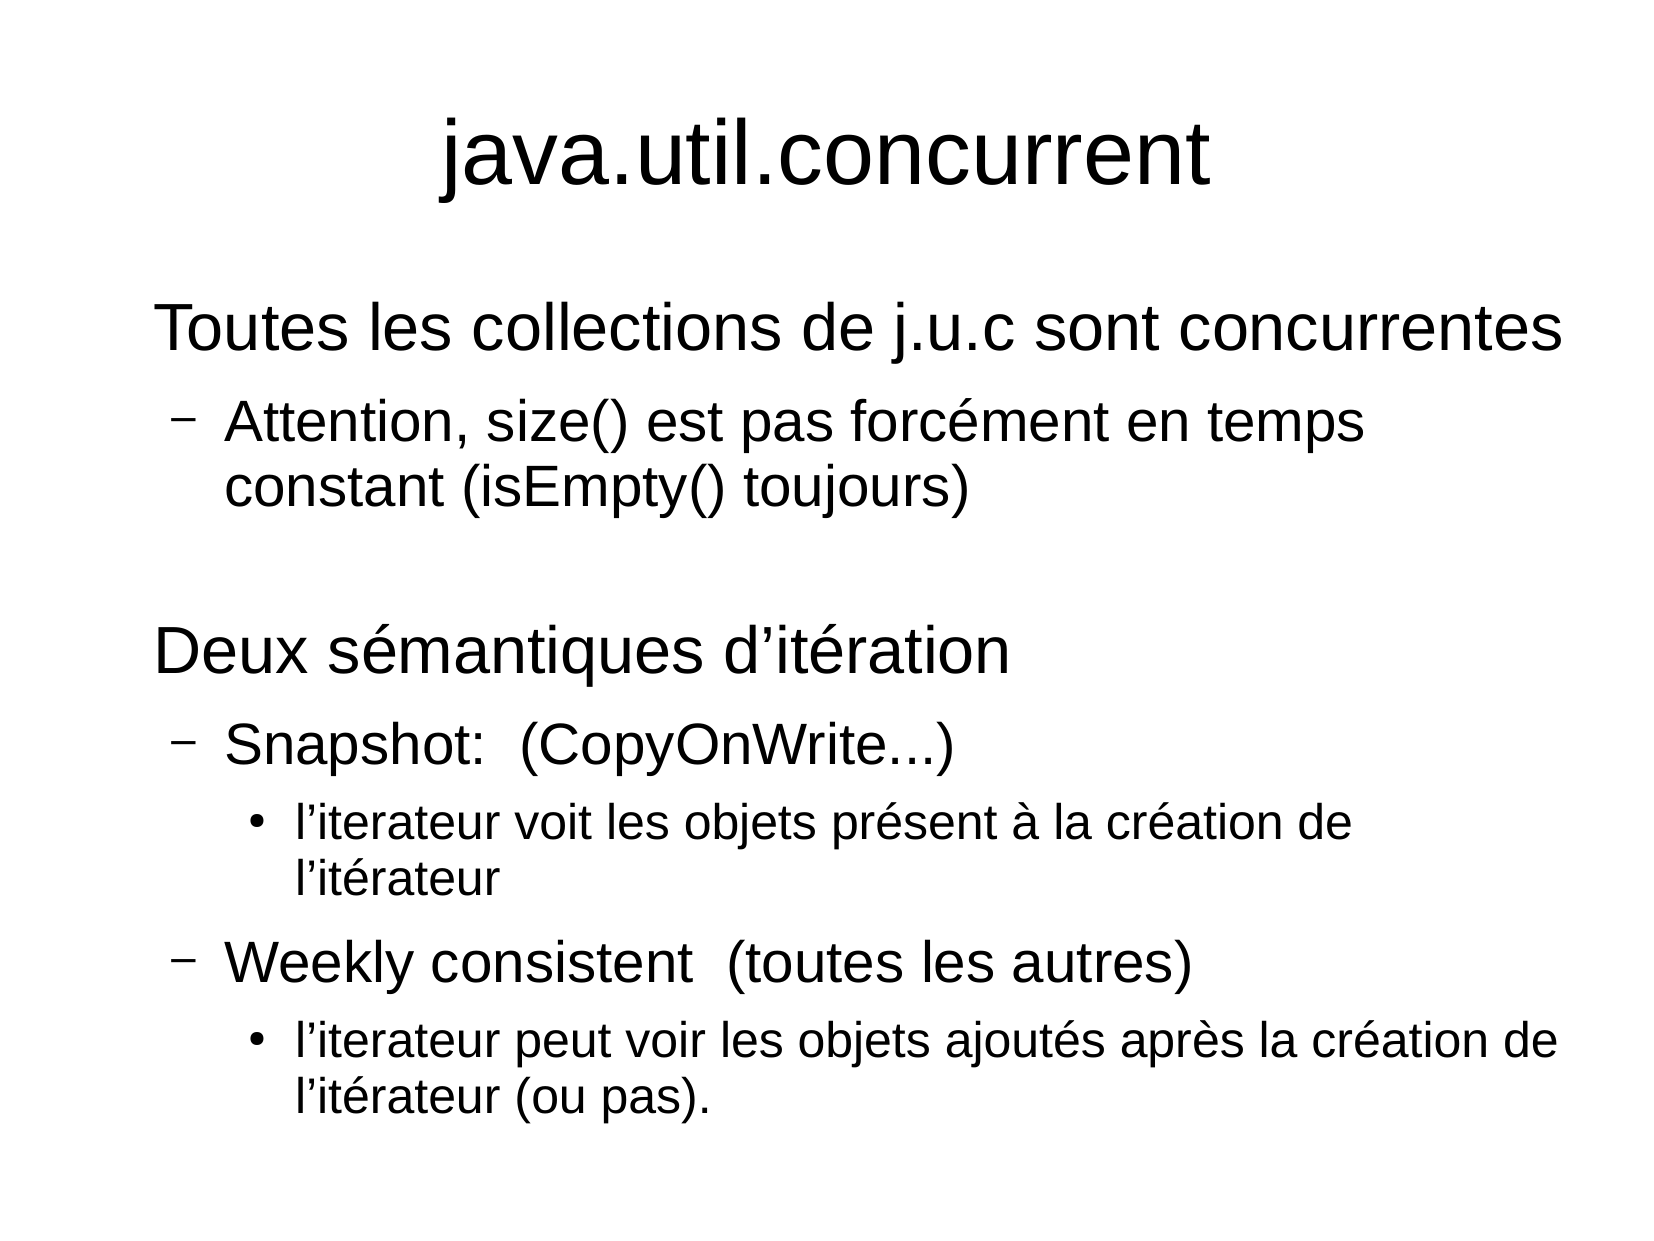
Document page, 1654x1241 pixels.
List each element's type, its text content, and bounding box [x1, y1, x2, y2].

list Toutes les collections de j.u.c sont concurrentes Attention, size() est pas forcément en temps constant (isEmpty() toujours) Deux sémantiques d’itération Snapshot: (CopyOnWrite...) l’iterateur voit les objets présent à la création de l’itérateur Weekly consistent (toutes les autres) l’iterateur peut voir les objets ajoutés après la création de l’itérateur (ou pas). [82, 290, 1571, 1156]
title java.util.concurrent [82, 49, 1571, 257]
